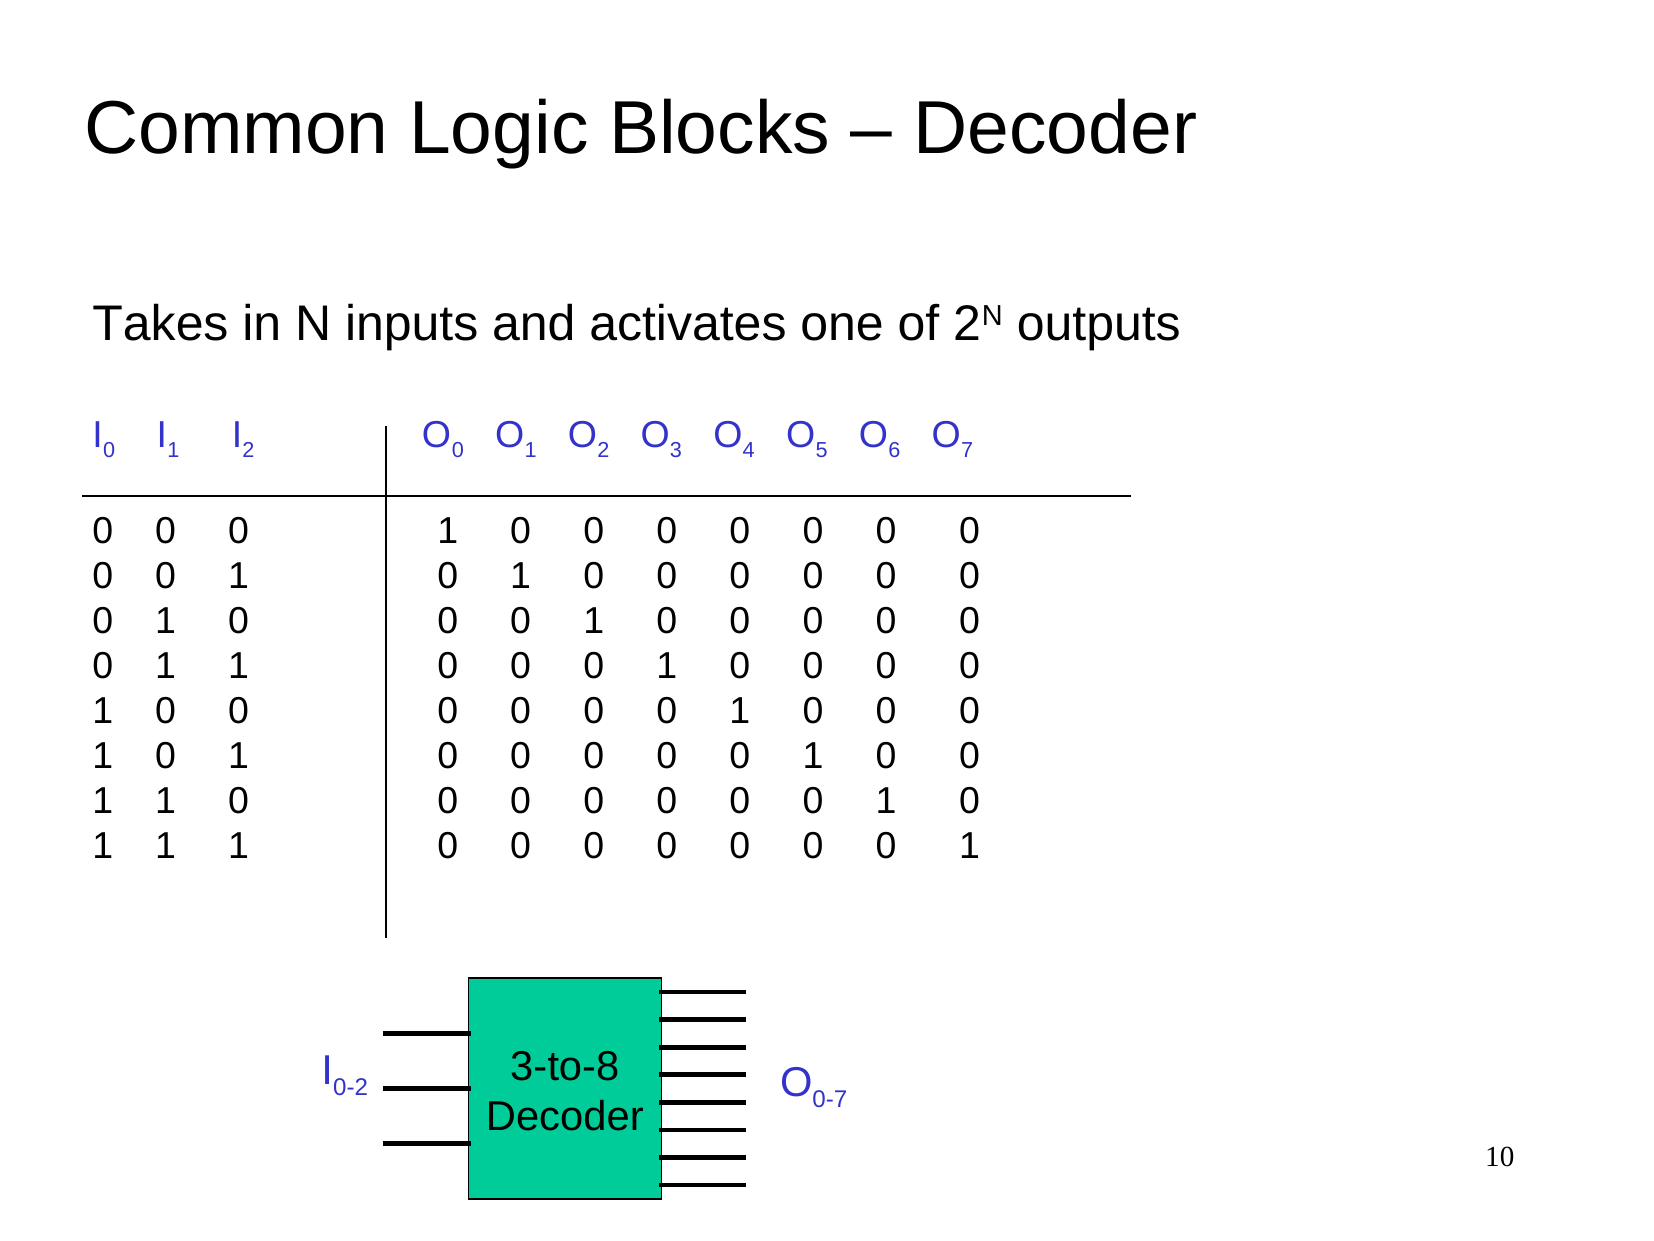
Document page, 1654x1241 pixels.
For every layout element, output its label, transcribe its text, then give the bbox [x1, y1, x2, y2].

text_box Common Logic Blocks – Decoder [69, 71, 1213, 177]
text_box O0-7 [765, 1047, 863, 1120]
text_box I0-2 [306, 1035, 384, 1108]
text_box <number> [1184, 1129, 1530, 1213]
text_box 3-to-8 Decoder [468, 978, 662, 1199]
text_box Takes in N inputs and activates one of 2N outputs I0 I1 I2 O0 O1 O2 O3 O4 O5 O6 O7 0 0 0 1 0 0 0 0 0 0 0 0 0 1 0 1 0 0 0 0 0 0 0 1 0 0 0 1 0 0 0 0 0 0 1 1 0 0 0 1 0 0 0 0 1 0 0 0 0 0 0 1 0 0 0 1 0 1 0 0 0 0 0 1 0 0 1 1 0 0 0 0 0 0 0 1 0 1 1 1 0 0 0 0 0 0 0 1 [77, 282, 1346, 875]
